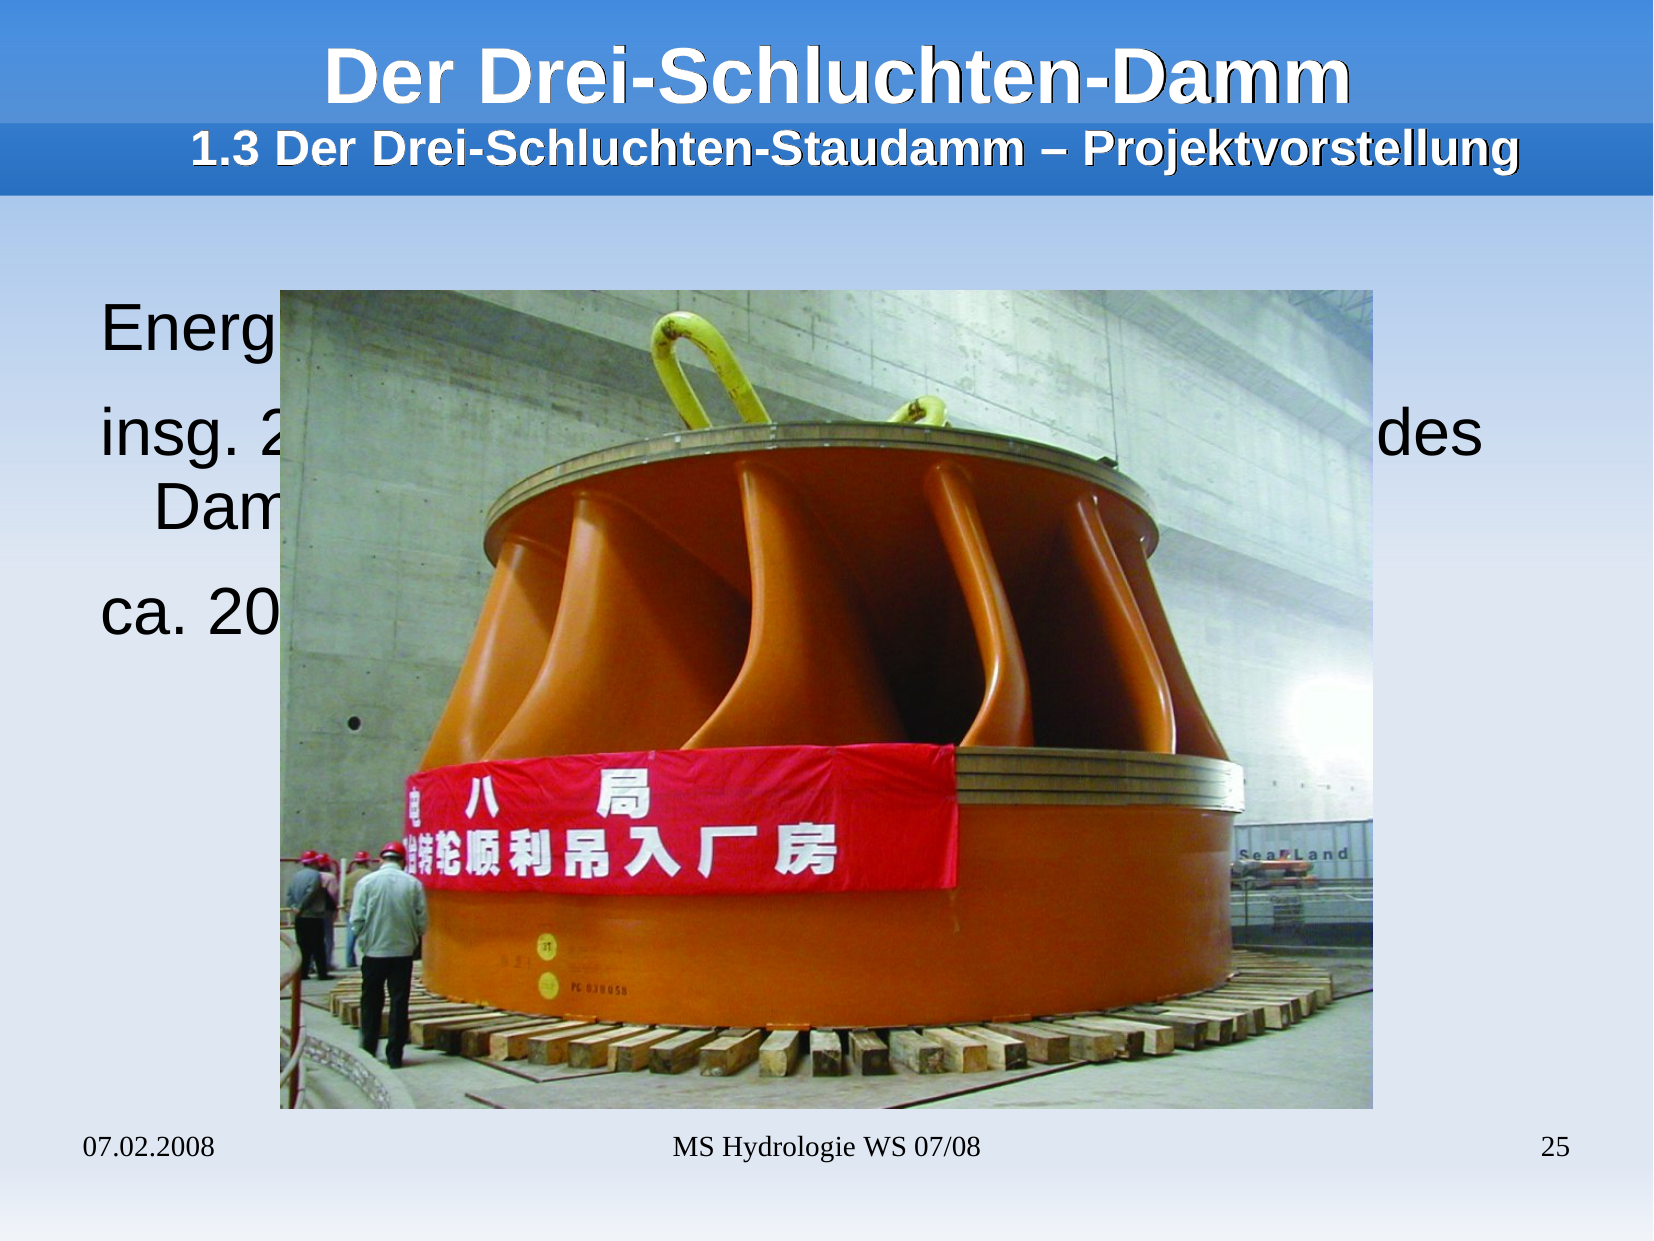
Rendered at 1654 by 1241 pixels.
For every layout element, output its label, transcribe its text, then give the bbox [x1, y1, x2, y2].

list Energiegewinnung u.a. Hauptmotiv insg. 26 Turbinen à 700 MW in zwei Teilen des Damms ca. 20.000 m³/s Durchfluss [82, 290, 417, 1095]
picture [0, 0, 1654, 1241]
title Der Drei-Schluchten-Damm 1.3 Der Drei-Schluchten-Staudamm – Projektvorstellung [76, 0, 1565, 208]
